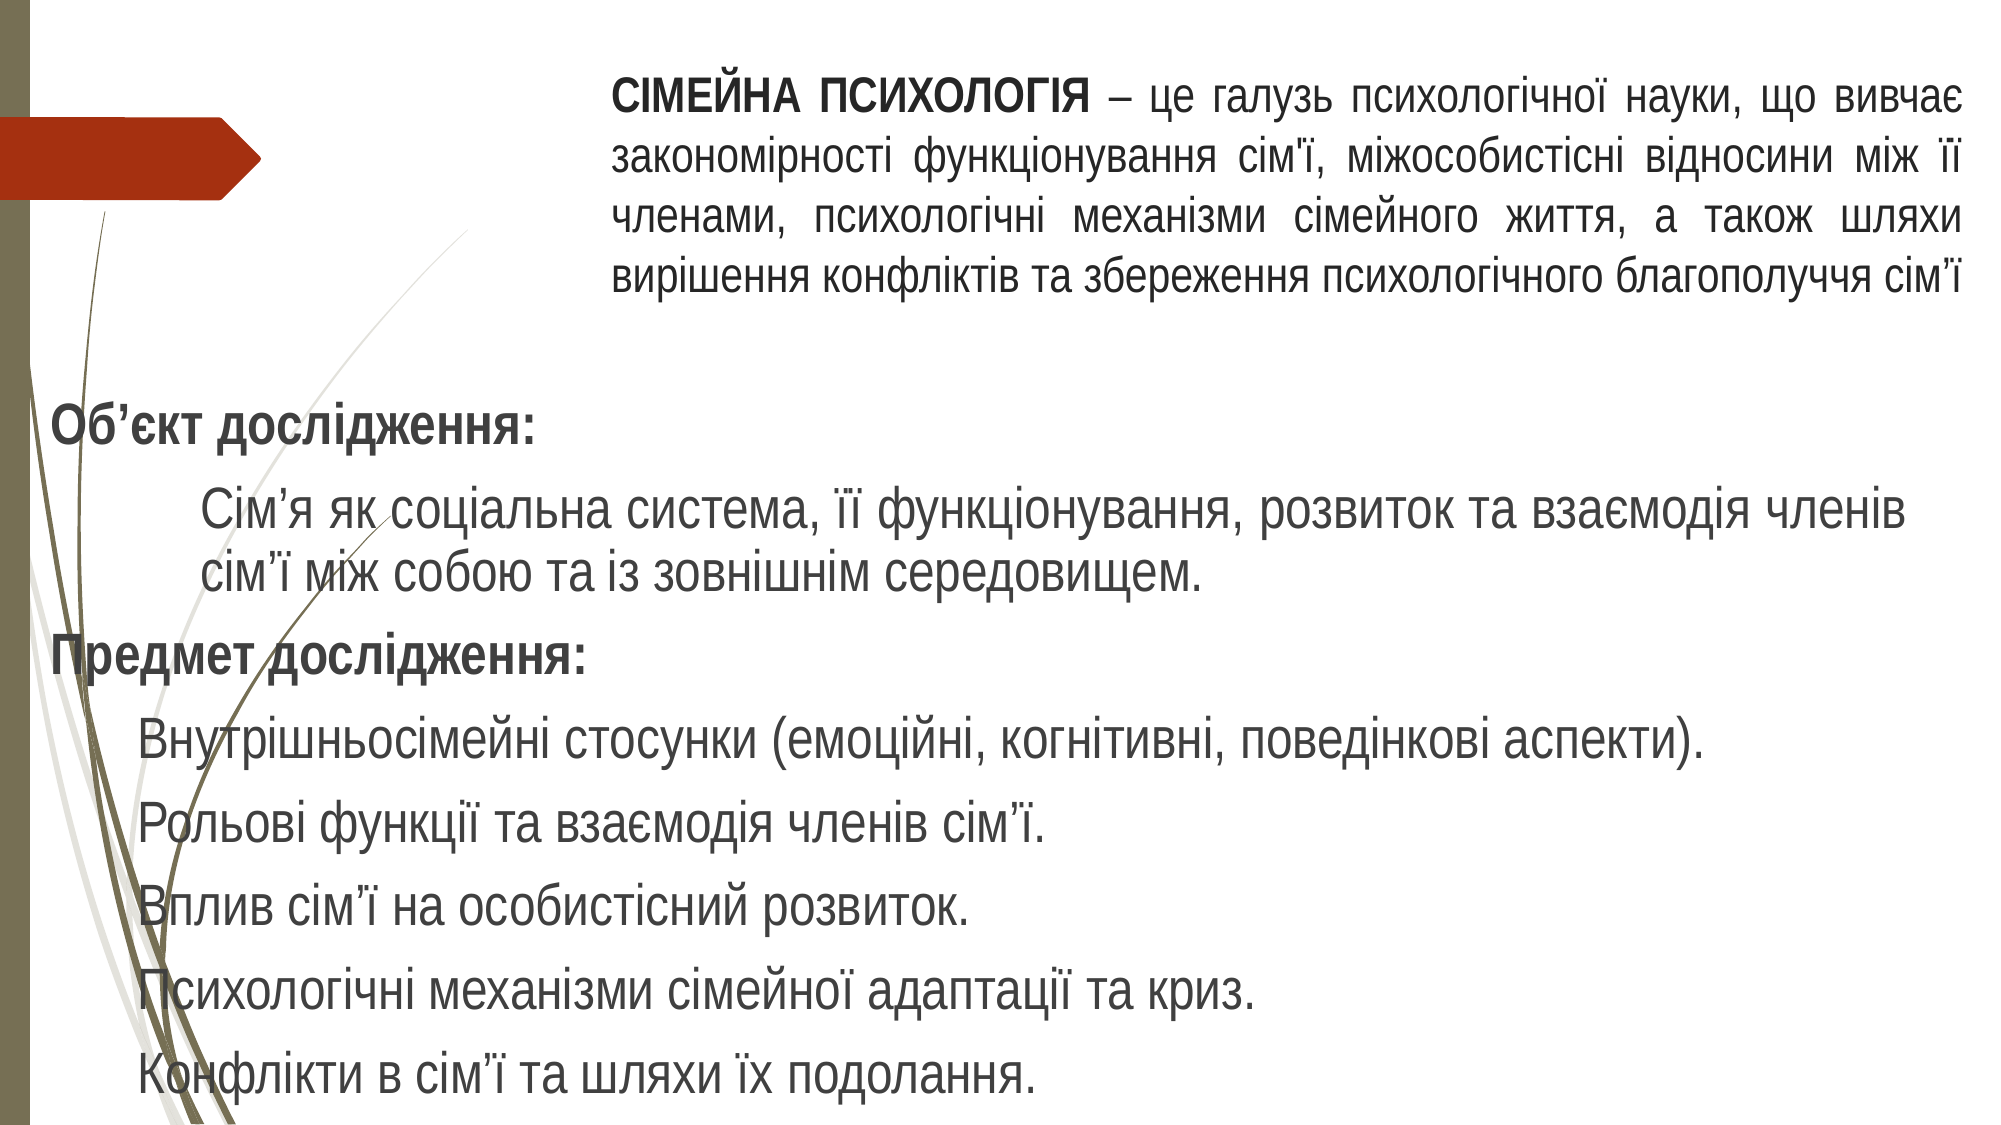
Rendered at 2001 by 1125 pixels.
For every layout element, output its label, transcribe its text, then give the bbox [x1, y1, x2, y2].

title СІМЕЙНА ПСИХОЛОГІЯ – це галузь психологічної науки, що вивчає закономірності функціонування сім'ї, міжособистісні відносини між її членами, психологічні механізми сімейного життя, а також шляхи вирішення конфліктів та збереження психологічного благополуччя сім’ї [596, 55, 2000, 332]
list Об’єкт дослідження: Сім’я як соціальна система, її функціонування, розвиток та взаємодія членів сім’ї між собою та із зовнішнім середовищем. Предмет дослідження: Внутрішньосімейні стосунки (емоційні, когнітивні, поведінкові аспекти). Рольові функції та взаємодія членів сім’ї. Вплив сім’ї на особистісний розвиток. Психологічні механізми сімейної адаптації та криз. Конфлікти в сім’ї та шляхи їх подолання. [35, 386, 1949, 1125]
